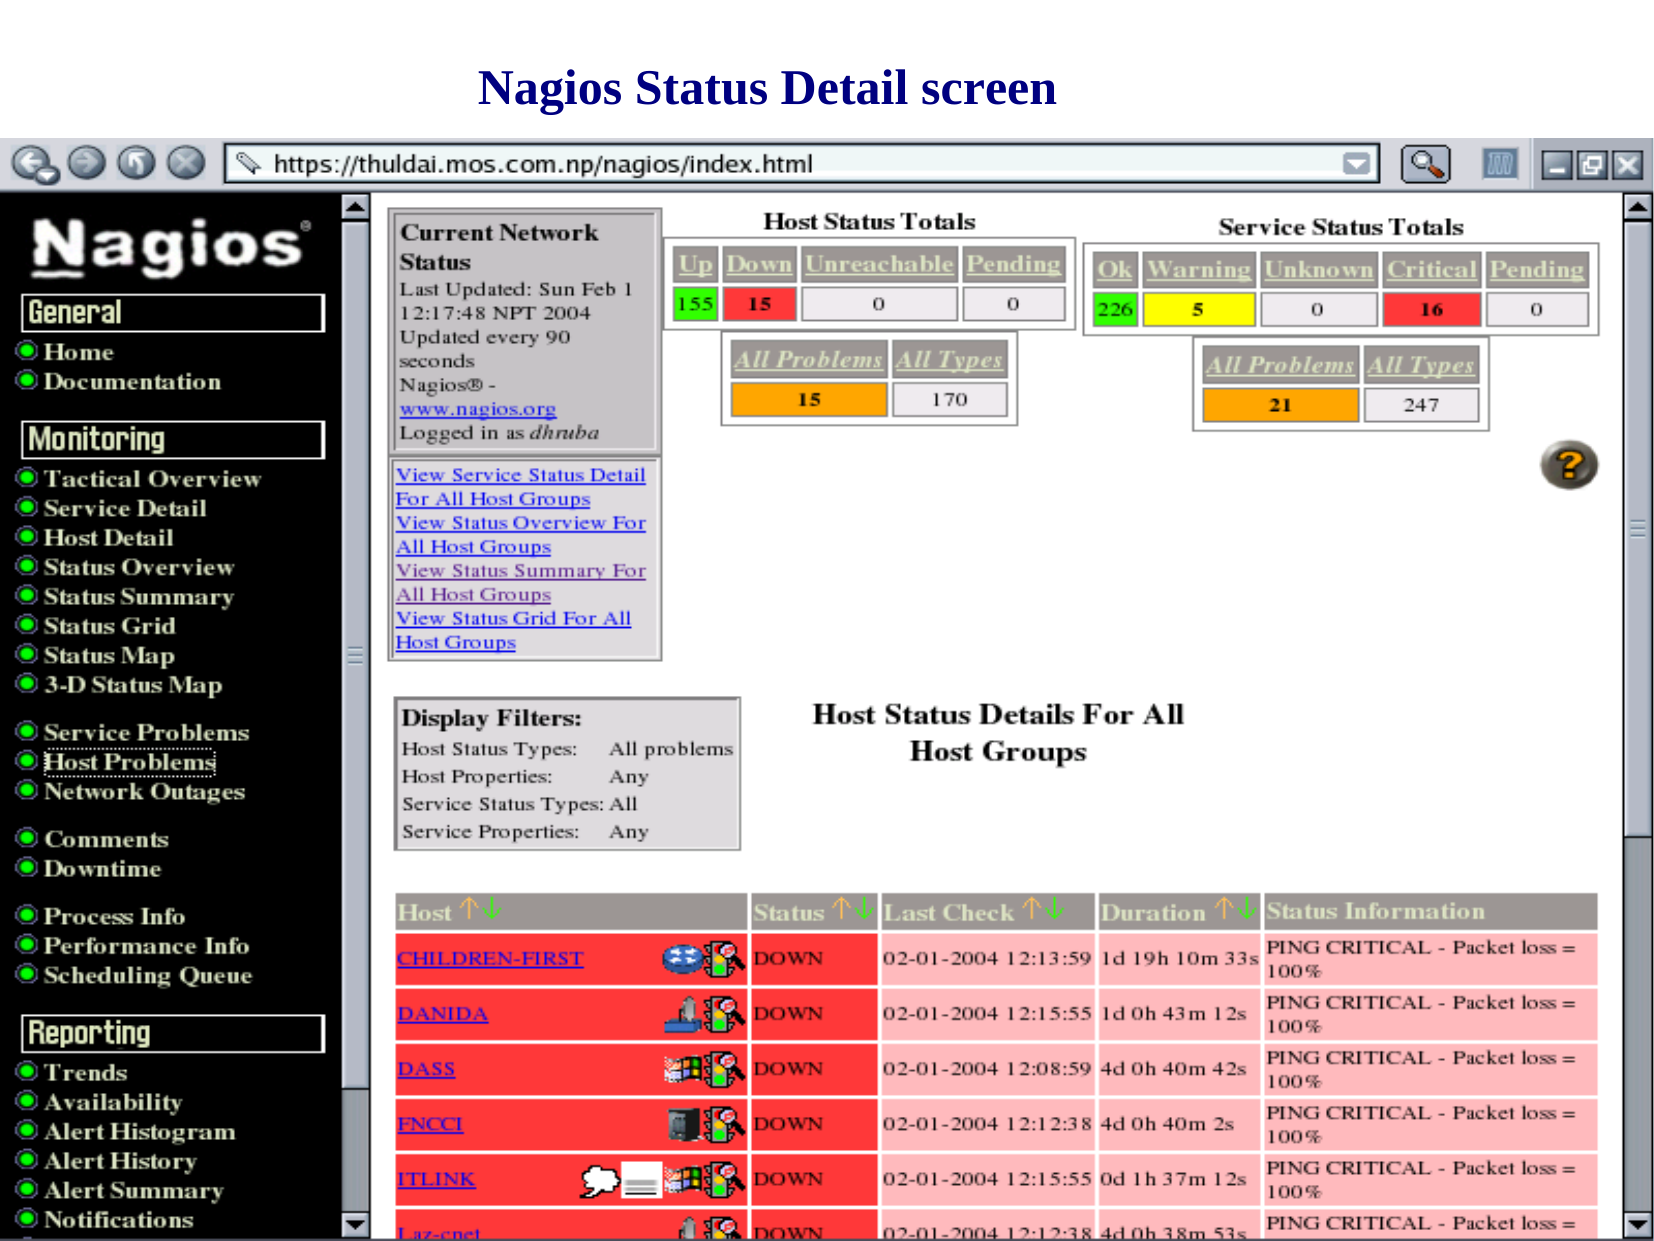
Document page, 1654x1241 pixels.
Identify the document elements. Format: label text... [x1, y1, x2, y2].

picture [0, 138, 1654, 1241]
text_box Nagios Status Detail screen [112, 36, 1388, 138]
